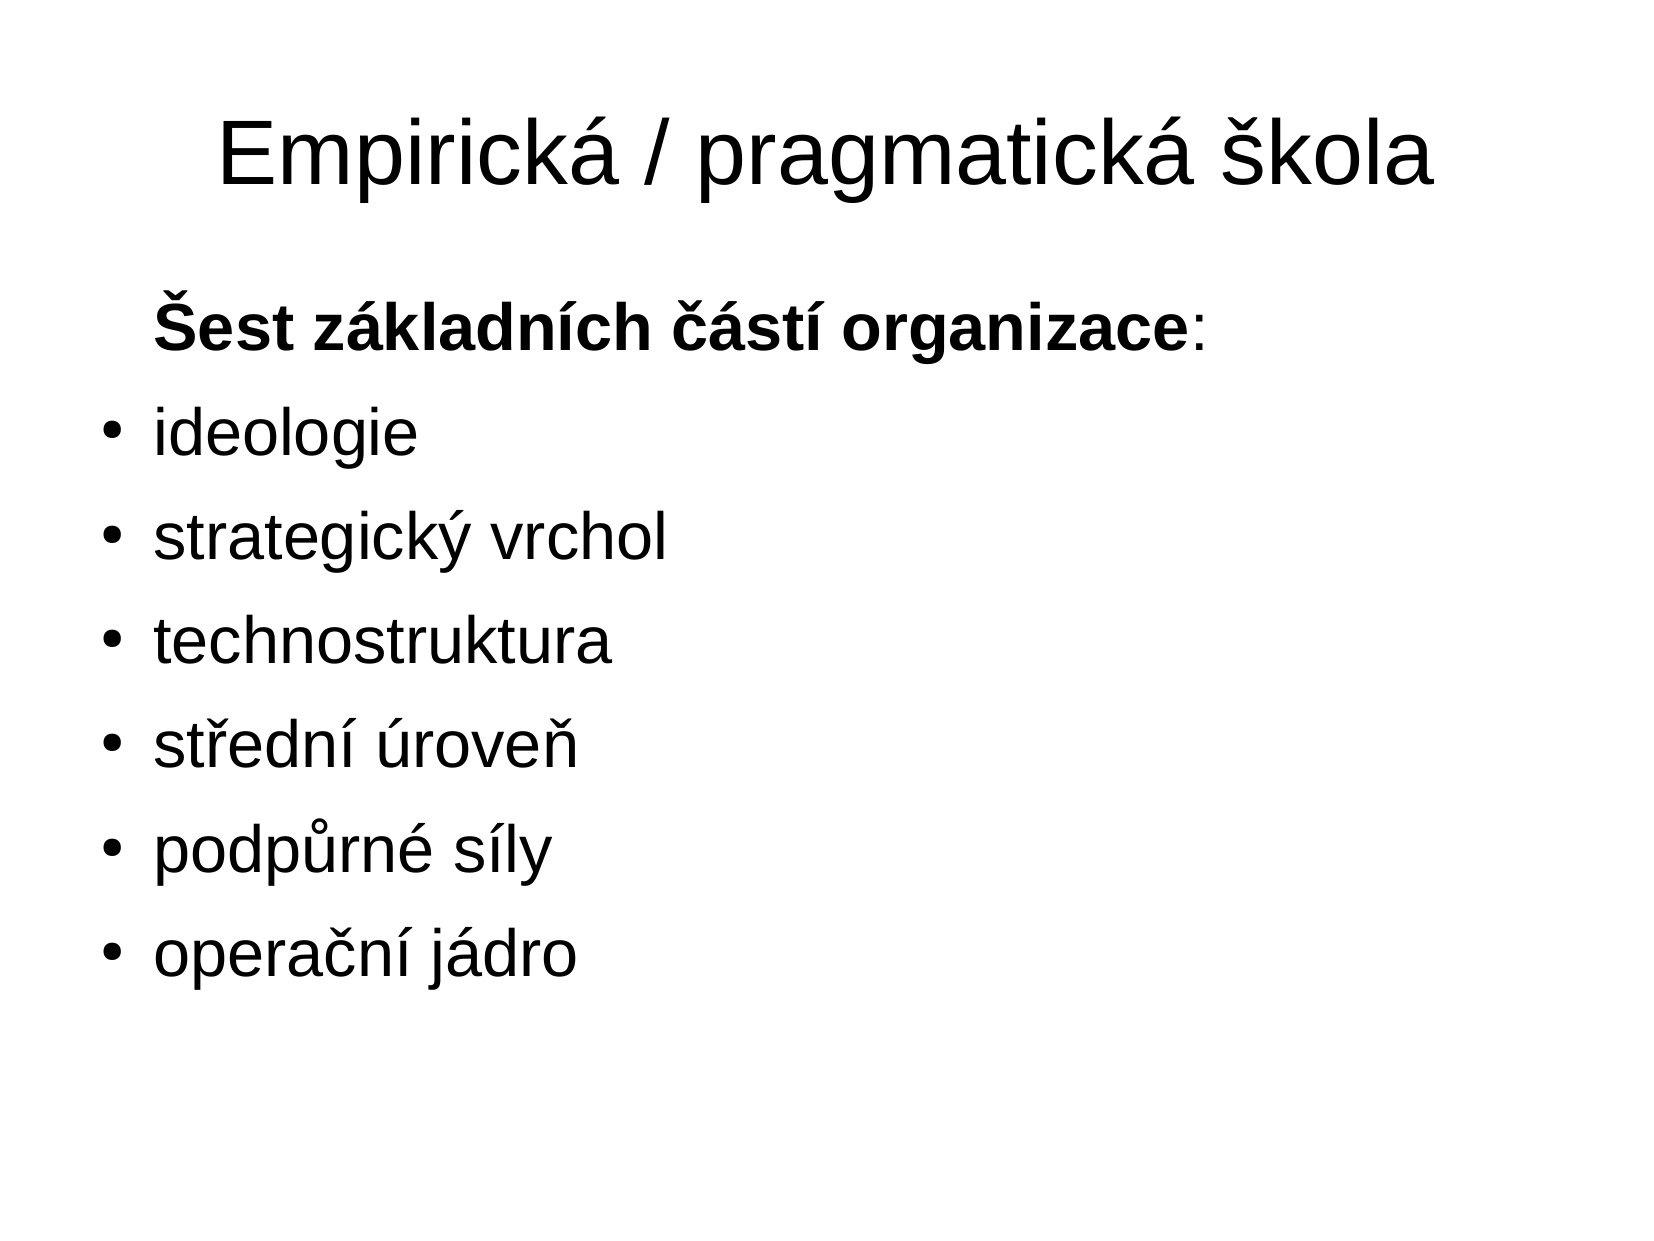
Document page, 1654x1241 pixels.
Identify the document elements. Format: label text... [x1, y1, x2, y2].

list Šest základních částí organizace: ideologie strategický vrchol technostruktura střední úroveň podpůrné síly operační jádro [82, 290, 1571, 1010]
title Empirická / pragmatická škola [82, 49, 1571, 257]
